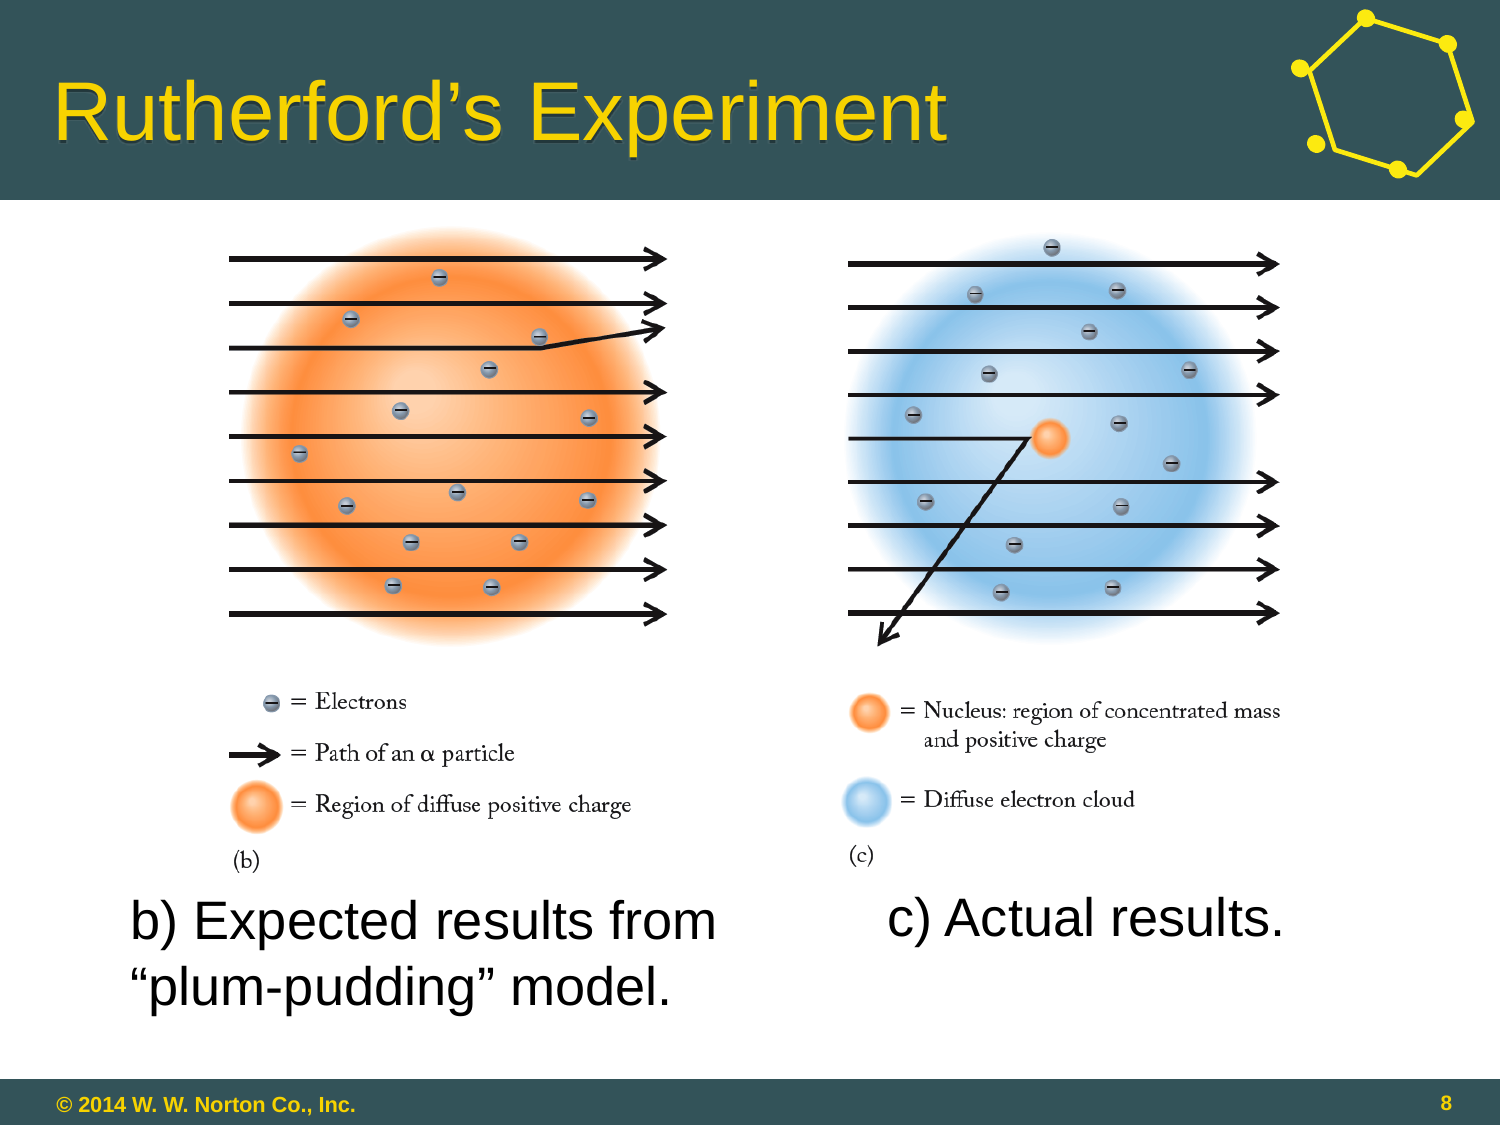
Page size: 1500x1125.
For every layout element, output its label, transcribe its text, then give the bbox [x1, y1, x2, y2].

text_box b) Expected results from “plum-pudding” model. [115, 878, 750, 1024]
picture [223, 224, 672, 877]
picture [835, 227, 1286, 872]
slide_number <number> [1419, 1086, 1468, 1119]
text_box c) Actual results. [872, 875, 1301, 956]
title Rutherford’s Experiment [37, 19, 1118, 195]
